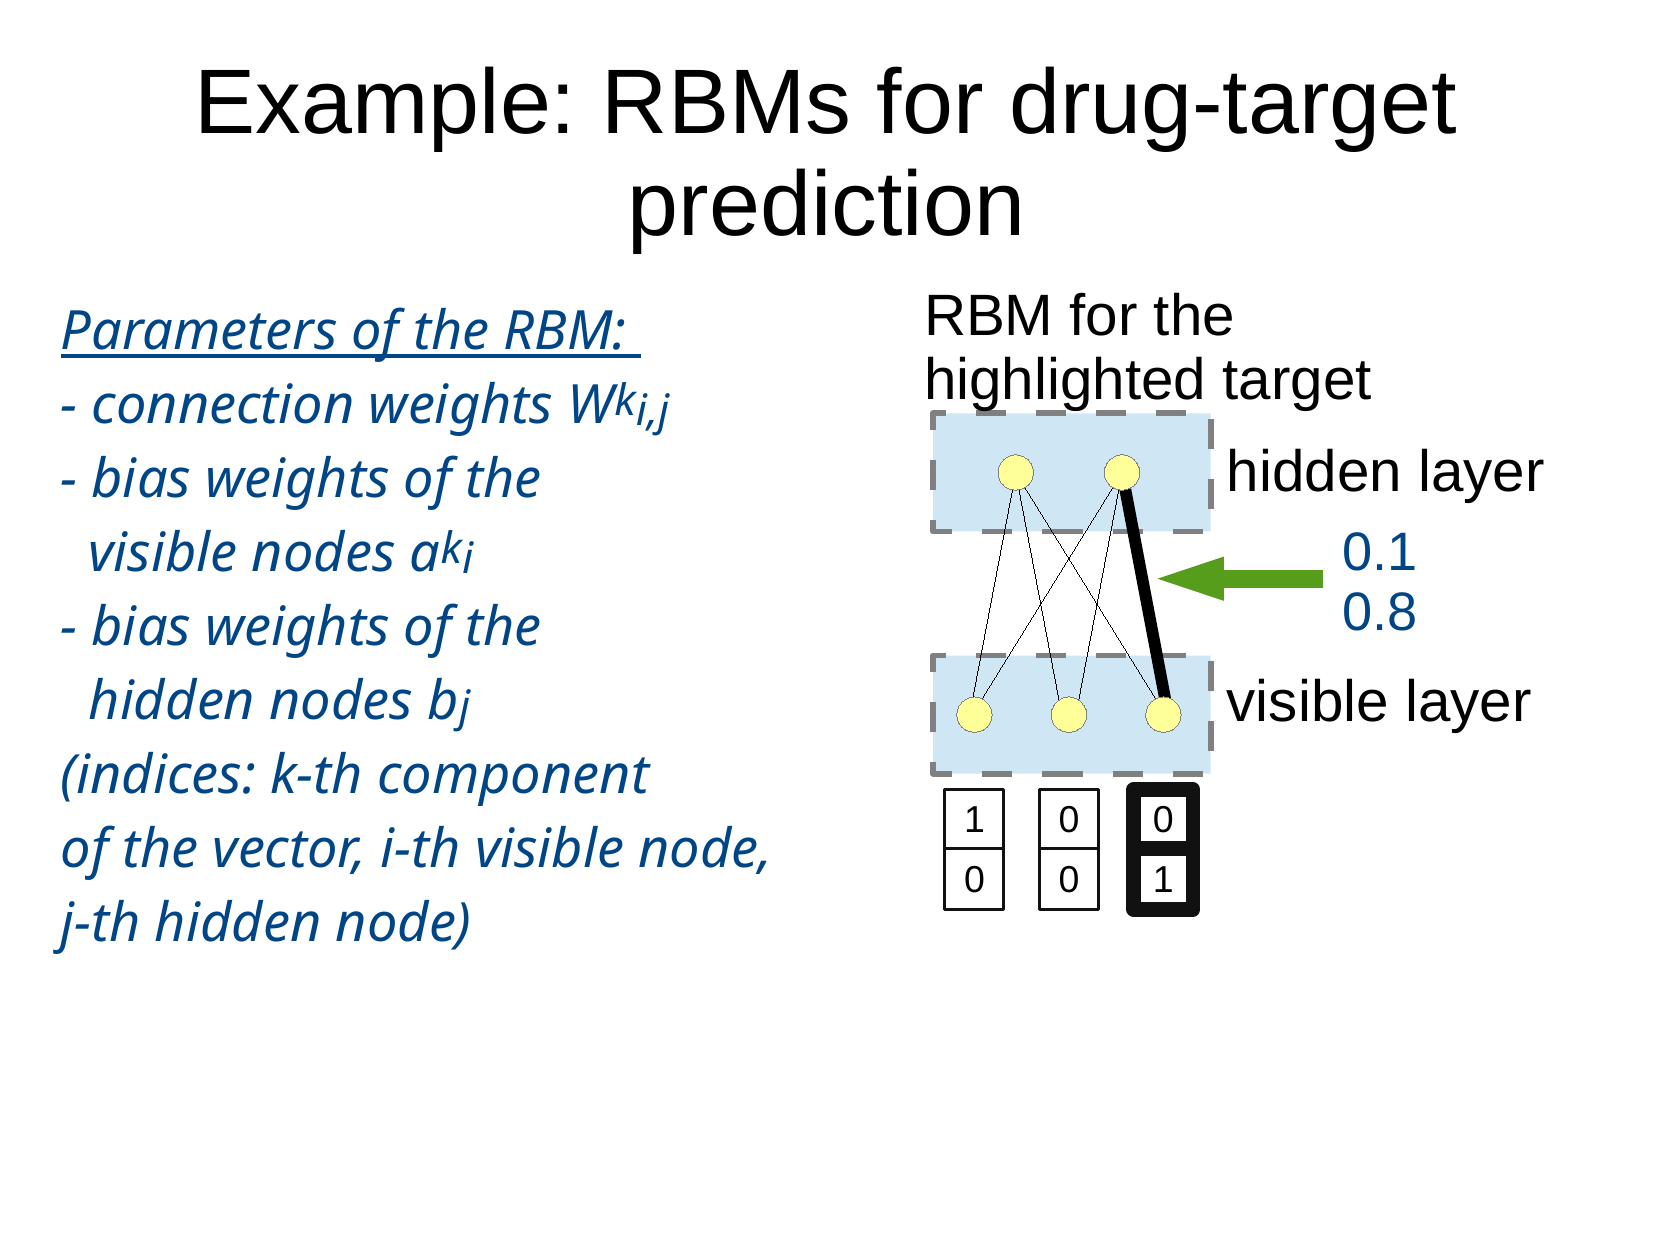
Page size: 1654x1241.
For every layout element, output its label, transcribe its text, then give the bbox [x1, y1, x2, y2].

text_box 0 [1039, 789, 1099, 848]
text_box 0 [1133, 789, 1193, 848]
title Example: RBMs for drug-target prediction [82, 49, 1571, 257]
text_box 0.1 0.8 [1327, 513, 1448, 650]
text_box 0 [1039, 848, 1099, 910]
text_box hidden layer [1212, 431, 1561, 511]
text_box [933, 420, 1211, 532]
text_box 1 [1133, 848, 1193, 910]
text_box RBM for the highlighted target [909, 274, 1388, 420]
text_box [933, 655, 1211, 774]
text_box visible layer [1211, 661, 1548, 742]
text_box Parameters of the RBM: - connection weights Wki,j - bias weights of the visible nodes aki - bias weights of the hidden nodes bj (indices: k-th component of the vector, i-th visible node, j-th hidden node) [45, 284, 925, 1111]
text_box 0 [944, 848, 1004, 910]
text_box 1 [944, 789, 1004, 848]
